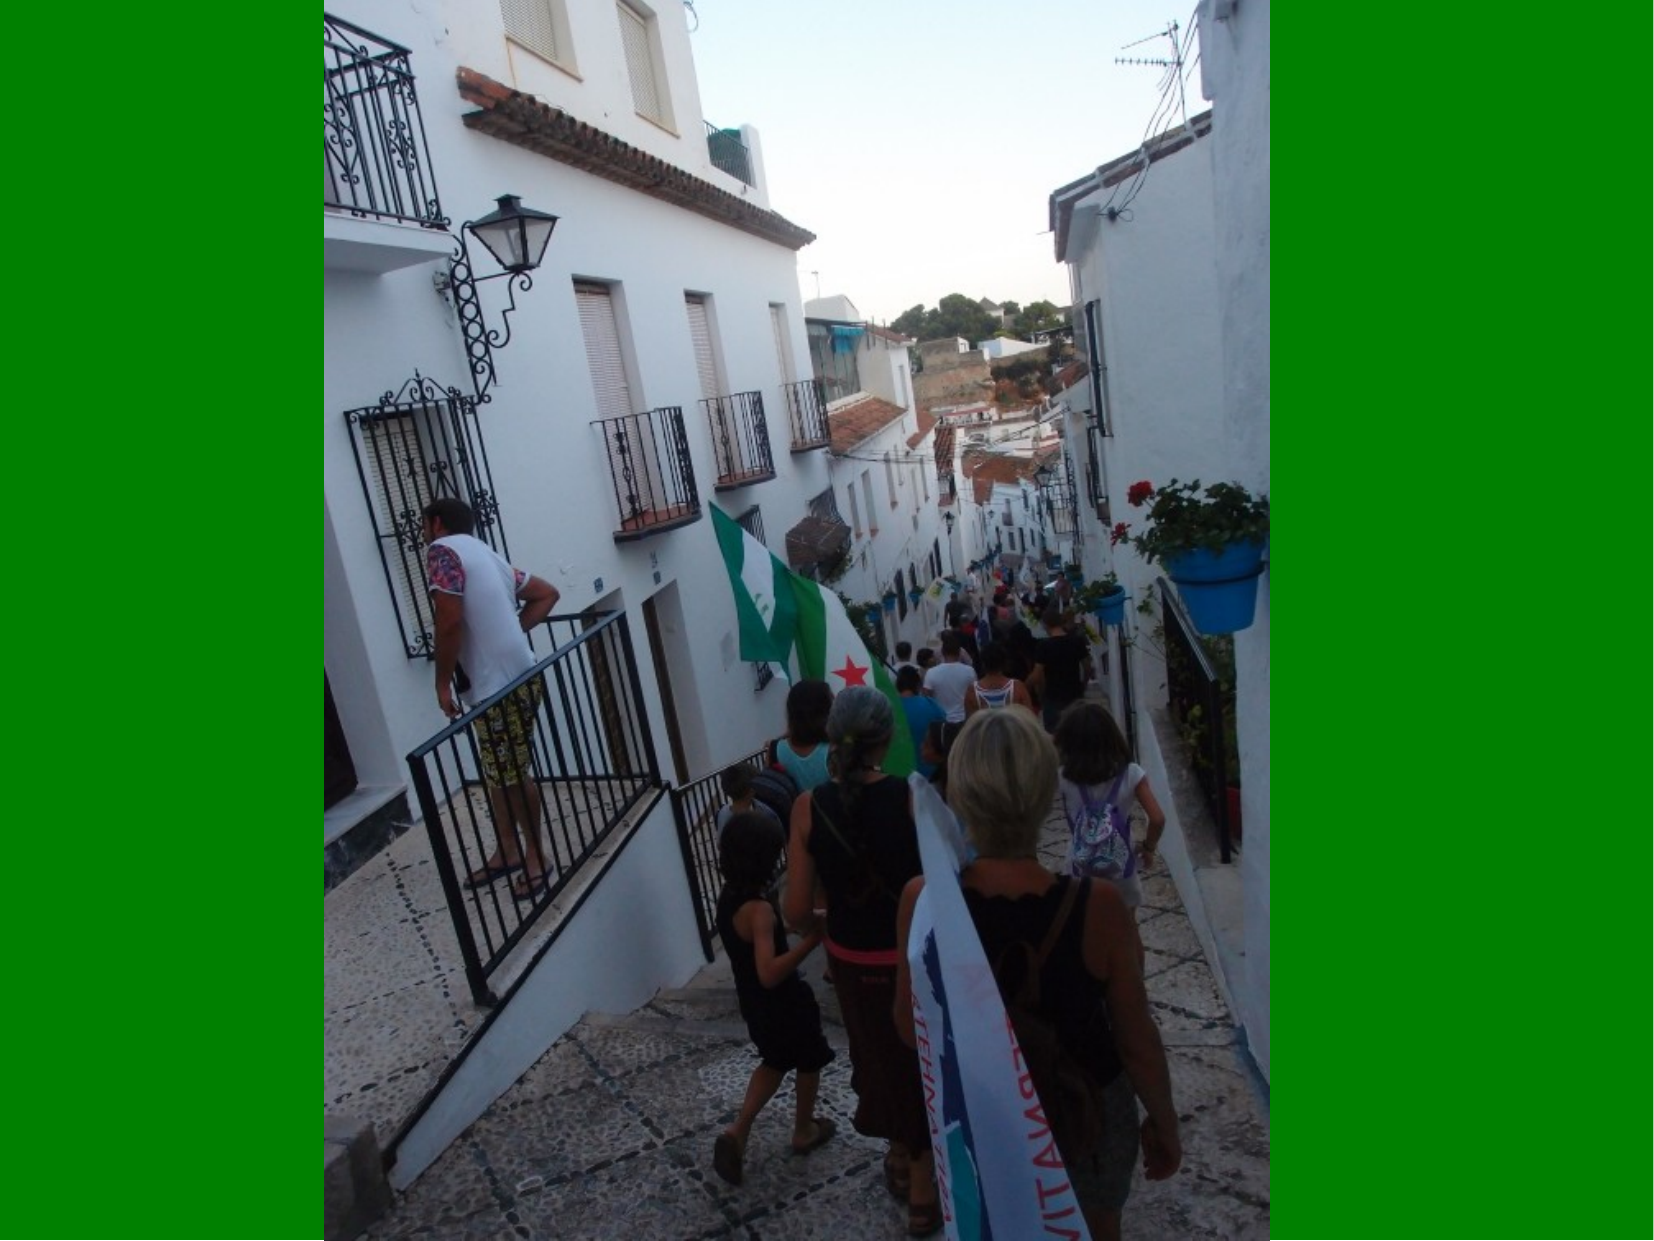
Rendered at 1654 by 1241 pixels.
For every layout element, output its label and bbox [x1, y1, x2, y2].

picture [324, 0, 1270, 1241]
